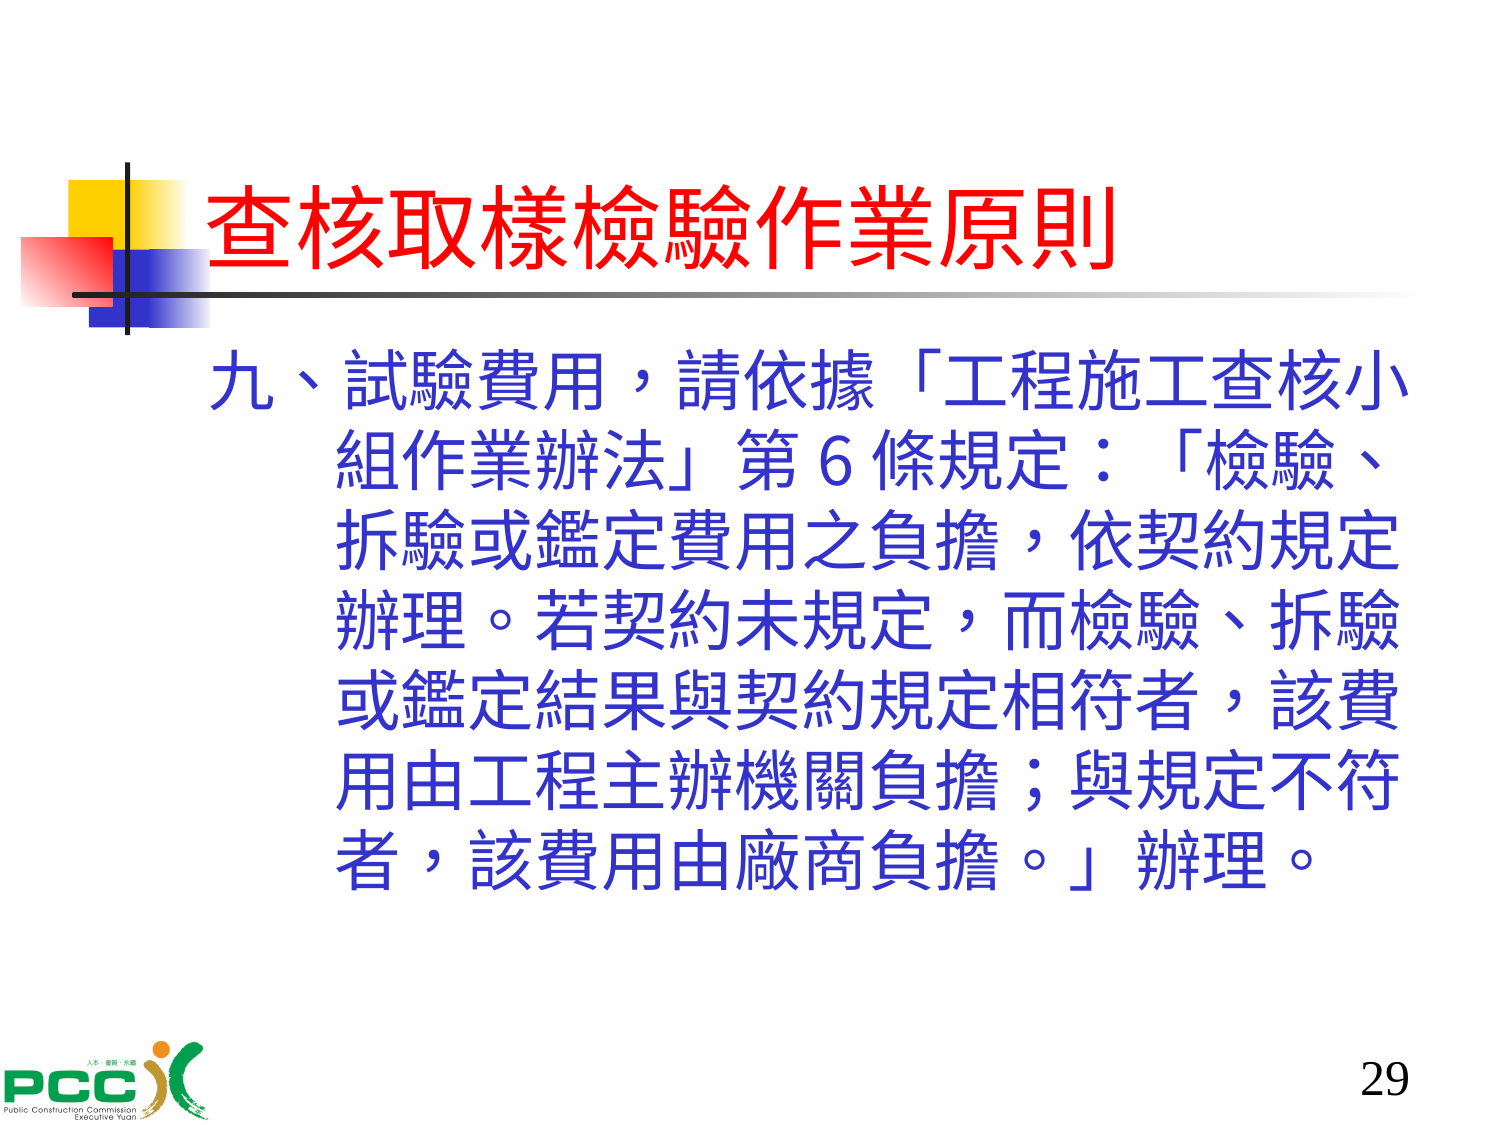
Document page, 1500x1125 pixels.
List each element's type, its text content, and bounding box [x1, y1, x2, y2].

picture [0, 1037, 226, 1125]
list 九、試驗費用，請依據「工程施工查核小組作業辦法」第6條規定：「檢驗、拆驗或鑑定費用之負擔，依契約規定辦理。若契約未規定，而檢驗、拆驗或鑑定結果與契約規定相符者，該費用由工程主辦機關負擔；與規定不符者，該費用由廠商負擔。」辦理。 [193, 331, 1469, 1007]
title 查核取樣檢驗作業原則 [188, 101, 1468, 289]
